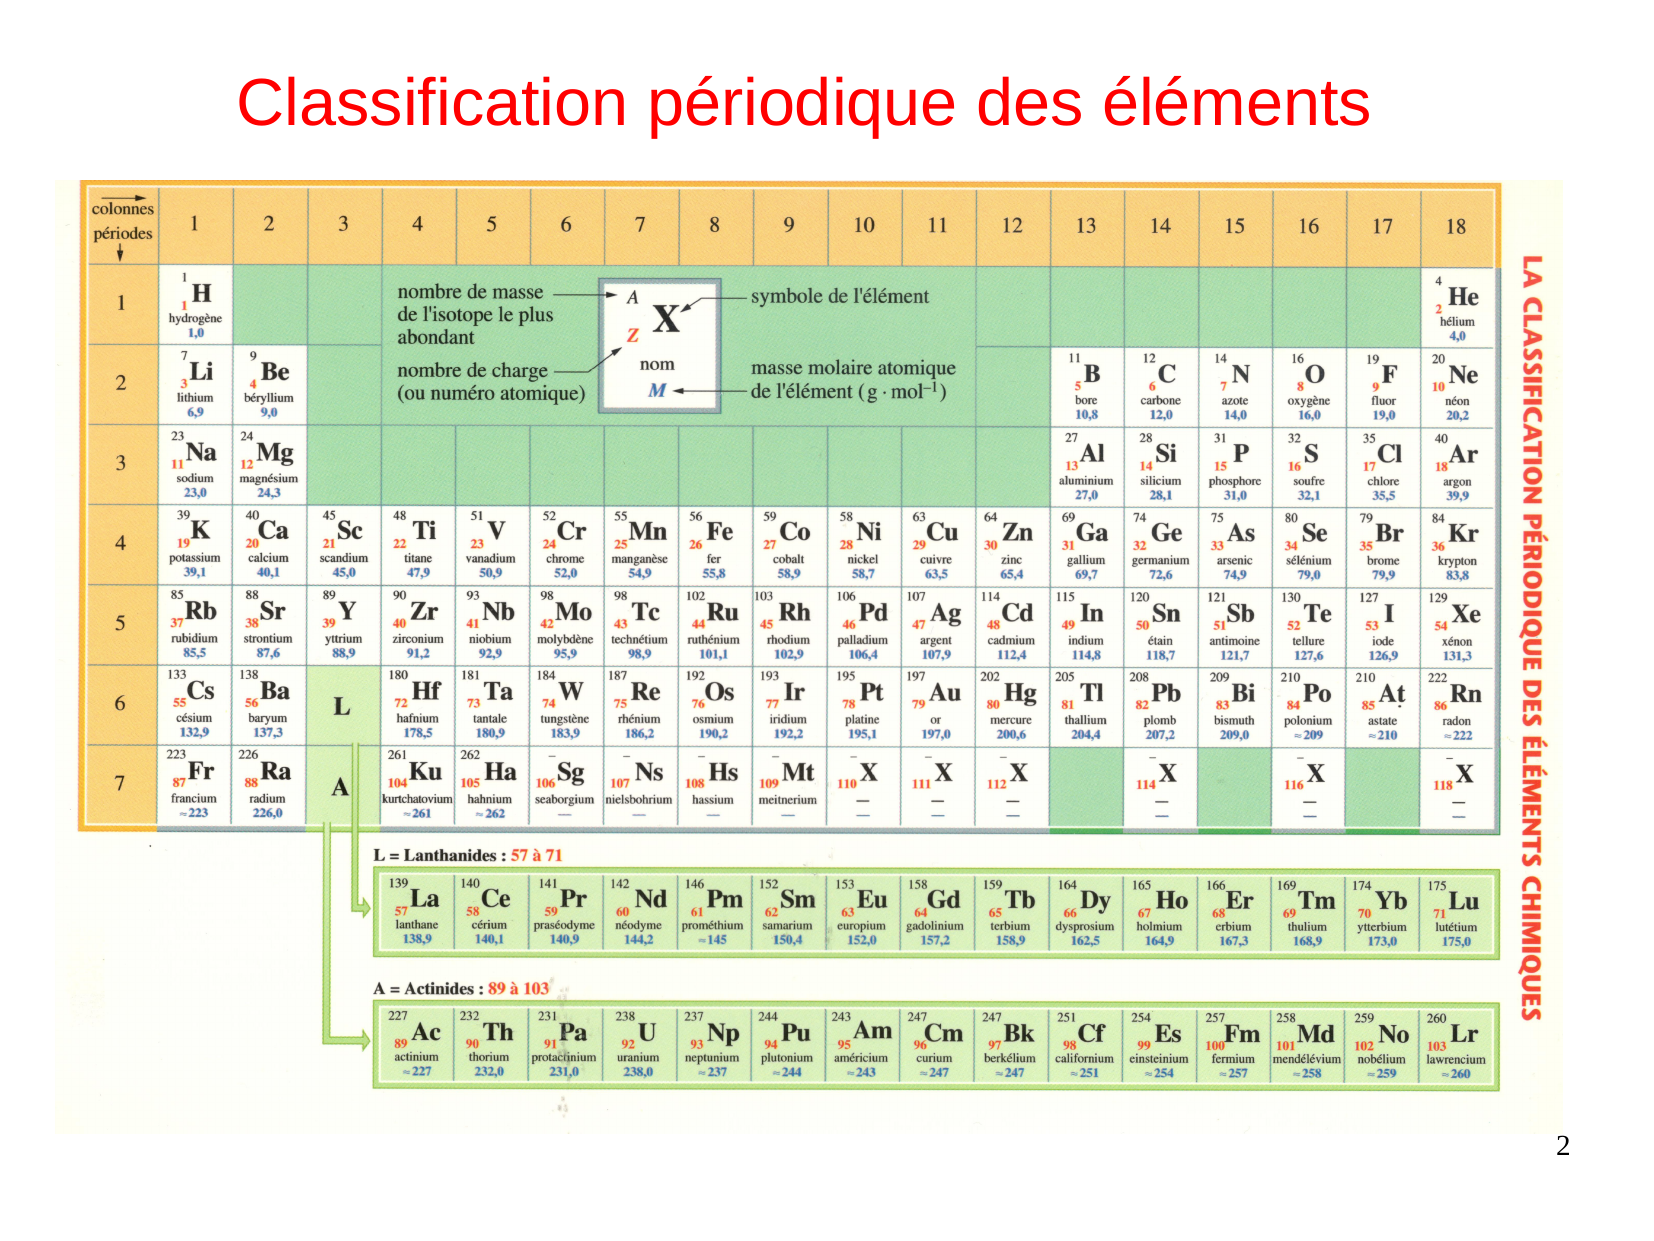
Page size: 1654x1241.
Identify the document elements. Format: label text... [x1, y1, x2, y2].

text_box Classification périodique des éléments [221, 58, 1388, 148]
picture [55, 180, 1563, 1134]
